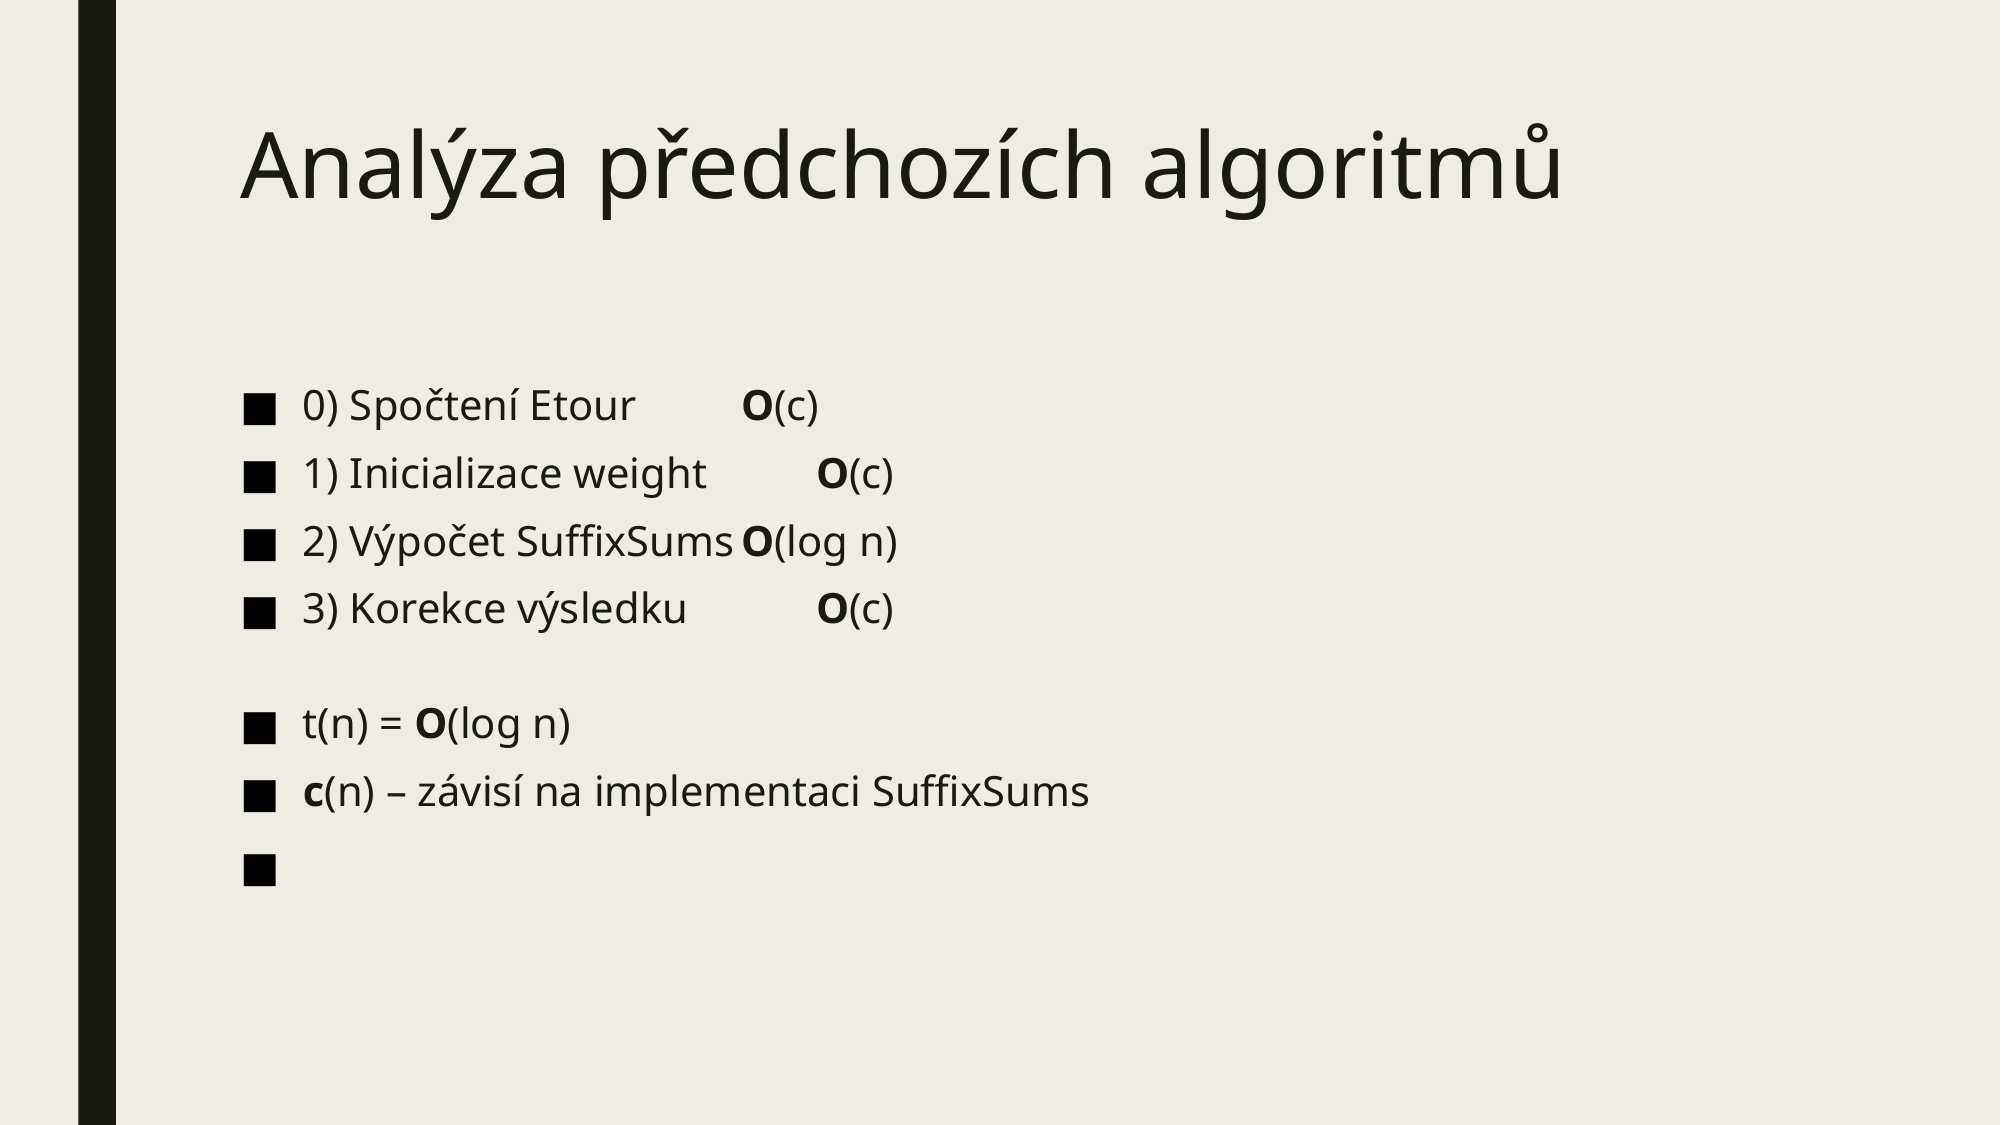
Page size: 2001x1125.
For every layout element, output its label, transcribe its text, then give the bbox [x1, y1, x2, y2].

title Analýza předchozích algoritmů [225, 112, 1801, 357]
list 0) Spočtení Etour O(c) 1) Inicializace weight O(c) 2) Výpočet SuffixSums O(log n) 3) Korekce výsledku O(c) t(n) = O(log n) c(n) – závisí na implementaci SuffixSums [225, 375, 1801, 963]
